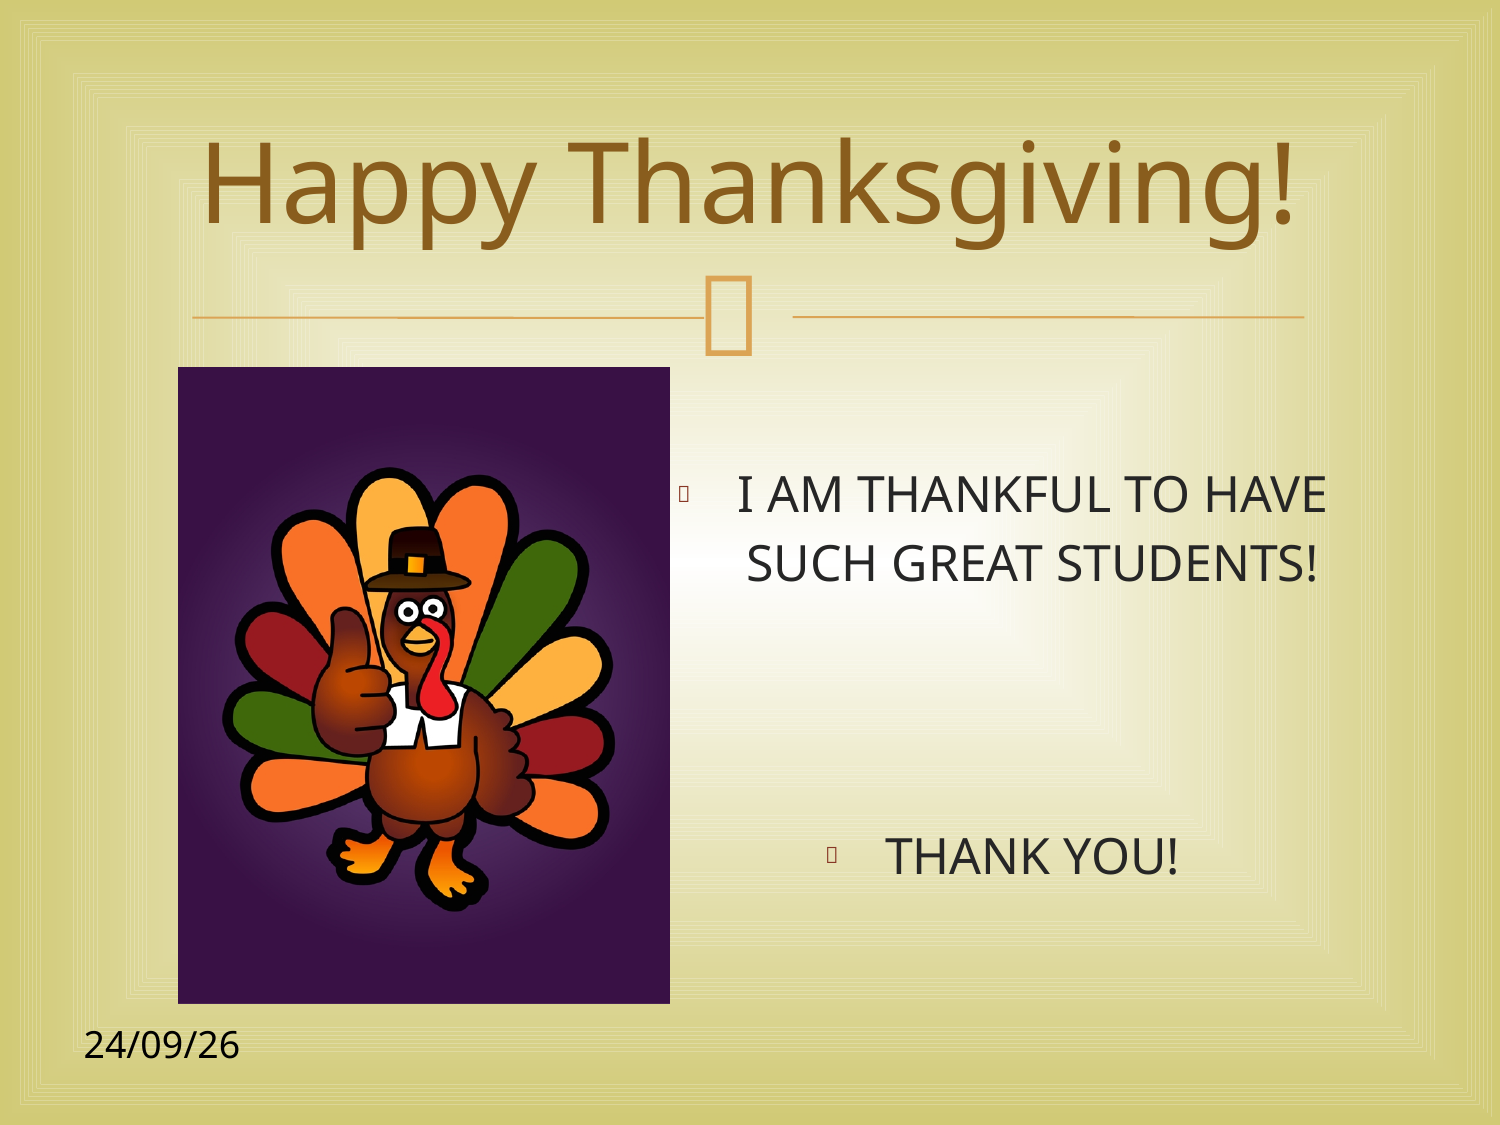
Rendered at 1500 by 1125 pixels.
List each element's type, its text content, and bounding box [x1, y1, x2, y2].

title Happy Thanksgiving! [112, 93, 1386, 267]
list I AM THANKFUL TO HAVE SUCH GREAT STUDENTS! THANK YOU! [620, 354, 1386, 1005]
picture [178, 367, 670, 1004]
